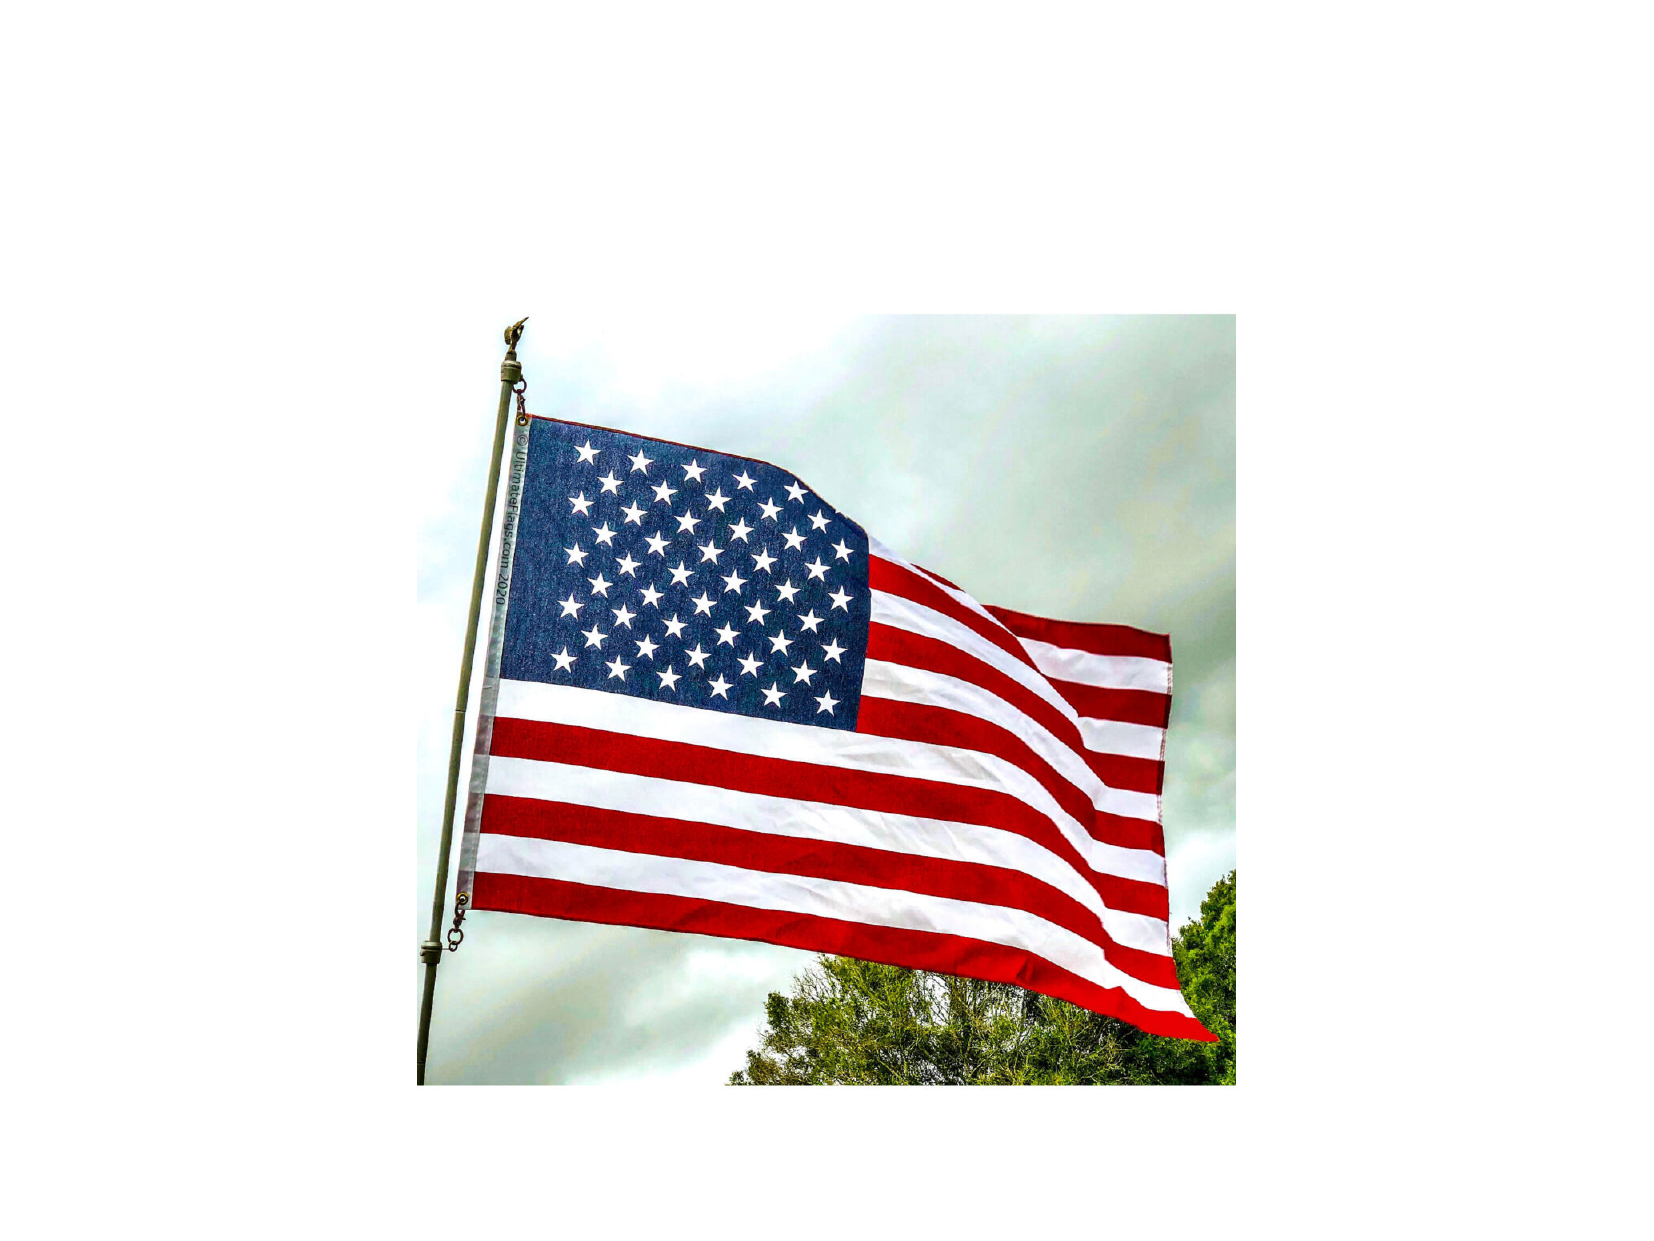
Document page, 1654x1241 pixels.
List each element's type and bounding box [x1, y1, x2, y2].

picture [417, 290, 1236, 1109]
